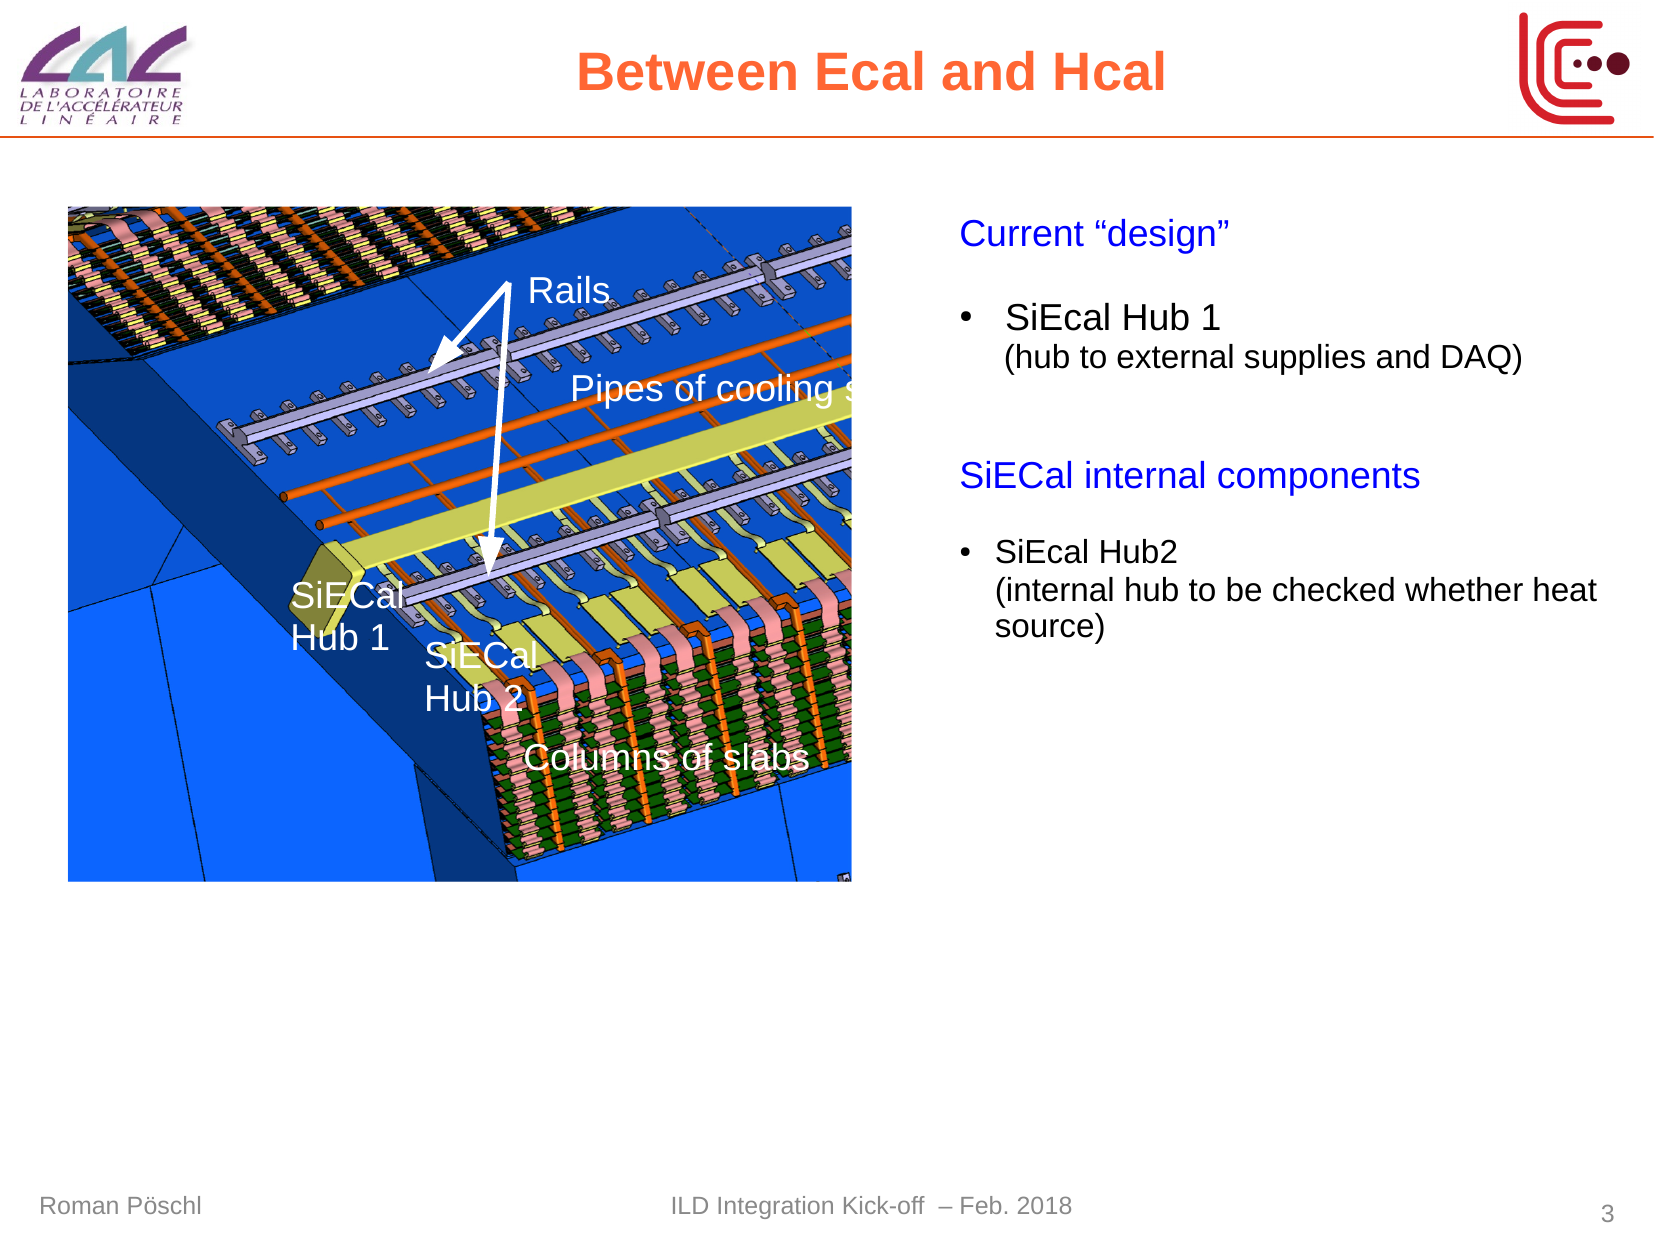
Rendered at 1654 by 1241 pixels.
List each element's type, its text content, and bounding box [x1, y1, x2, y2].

text_box SiECal Hub 1 [275, 567, 420, 666]
text_box SiECal Hub 2 [409, 627, 554, 727]
title Between Ecal and Hcal [128, 29, 1617, 113]
text_box Pipes of cooling system [555, 360, 990, 417]
picture [67, 206, 852, 882]
picture [17, 22, 199, 127]
text_box Rails [513, 262, 626, 320]
text_box Current “design” SiEcal Hub 1 (hub to external supplies and DAQ) SiECal internal components SiEcal Hub2 (internal hub to be checked whether heat source) [944, 205, 1614, 939]
text_box Columns of slabs [508, 729, 826, 829]
picture [1508, 2, 1641, 135]
